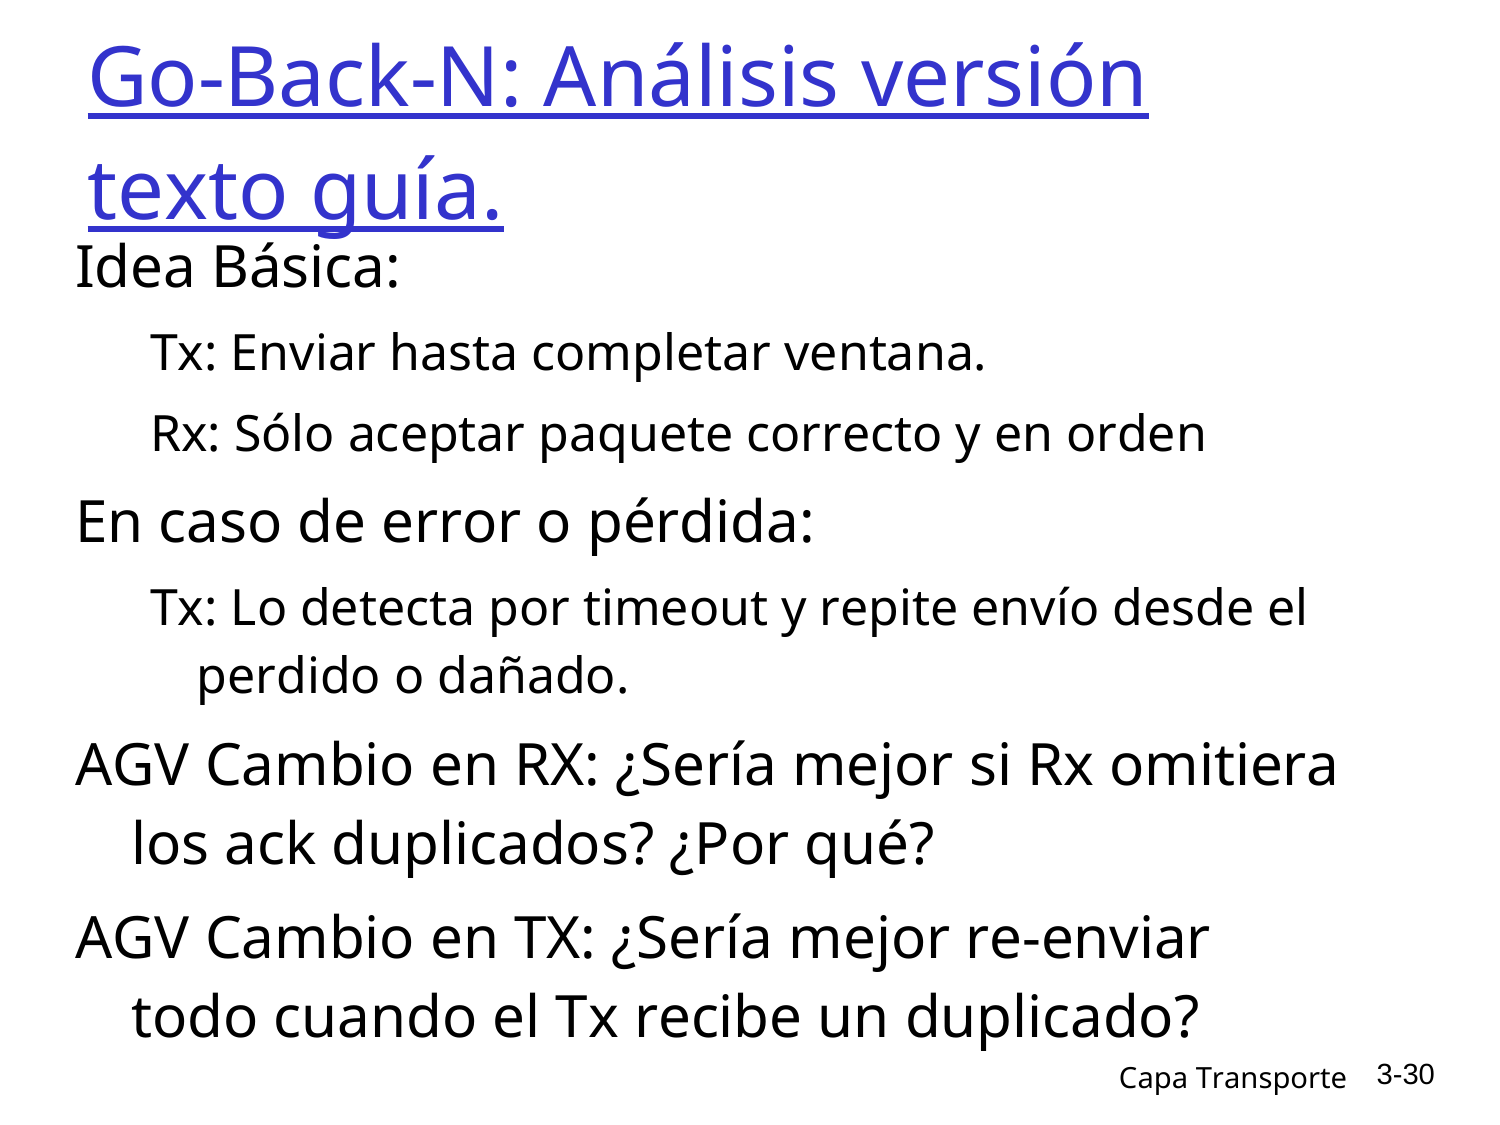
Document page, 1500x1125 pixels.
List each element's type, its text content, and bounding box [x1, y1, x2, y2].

title Go-Back-N: Análisis versión texto guía. [87, 15, 1363, 248]
list Idea Básica: Tx: Enviar hasta completar ventana. Rx: Sólo aceptar paquete correcto y en orden En caso de error o pérdida: Tx: Lo detecta por timeout y repite envío desde el perdido o dañado. AGV Cambio en RX: ¿Sería mejor si Rx omitiera los ack duplicados? ¿Por qué? AGV Cambio en TX: ¿Sería mejor re-enviar todo cuando el Tx recibe un duplicado? [75, 224, 1351, 1072]
